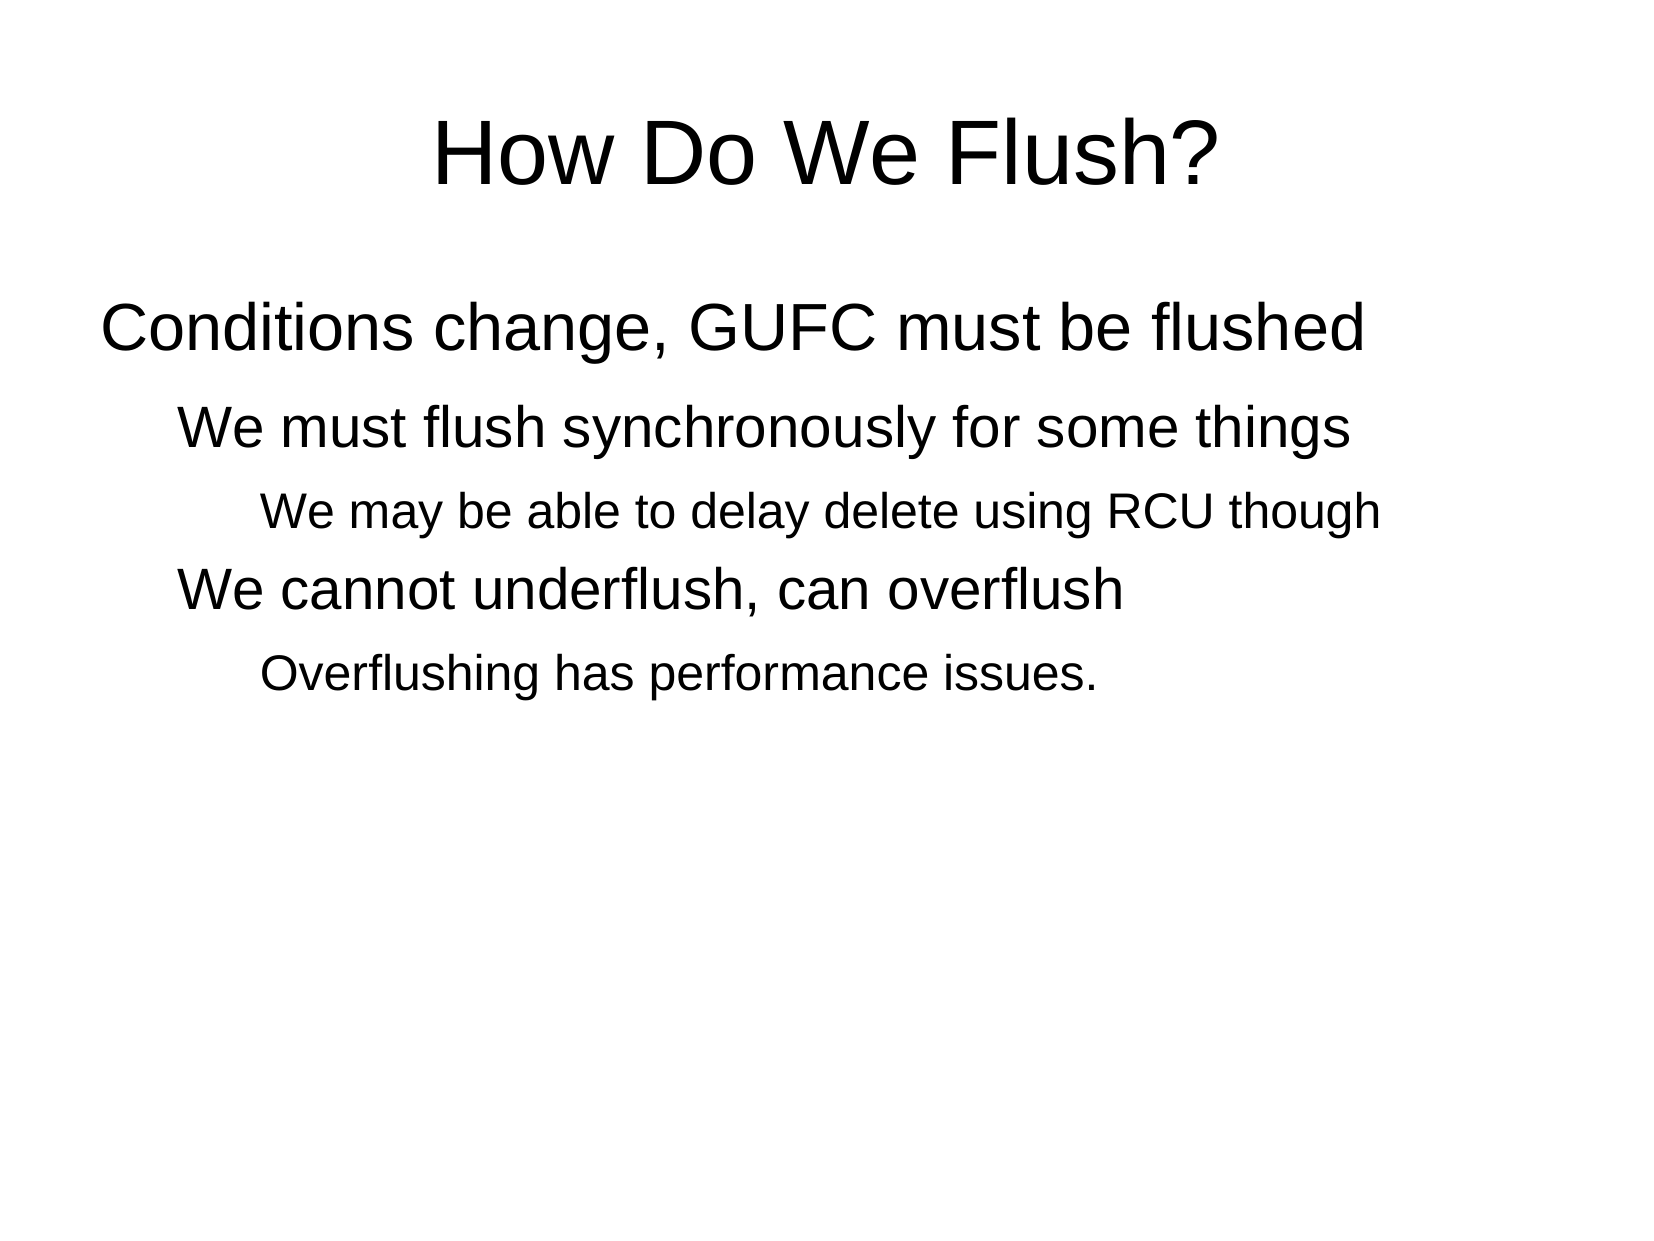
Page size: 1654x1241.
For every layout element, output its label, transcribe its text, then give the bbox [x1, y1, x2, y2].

list Conditions change, GUFC must be flushed We must flush synchronously for some things We may be able to delay delete using RCU though We cannot underflush, can overflush Overflushing has performance issues. [82, 290, 1571, 1109]
title How Do We Flush? [82, 49, 1571, 257]
